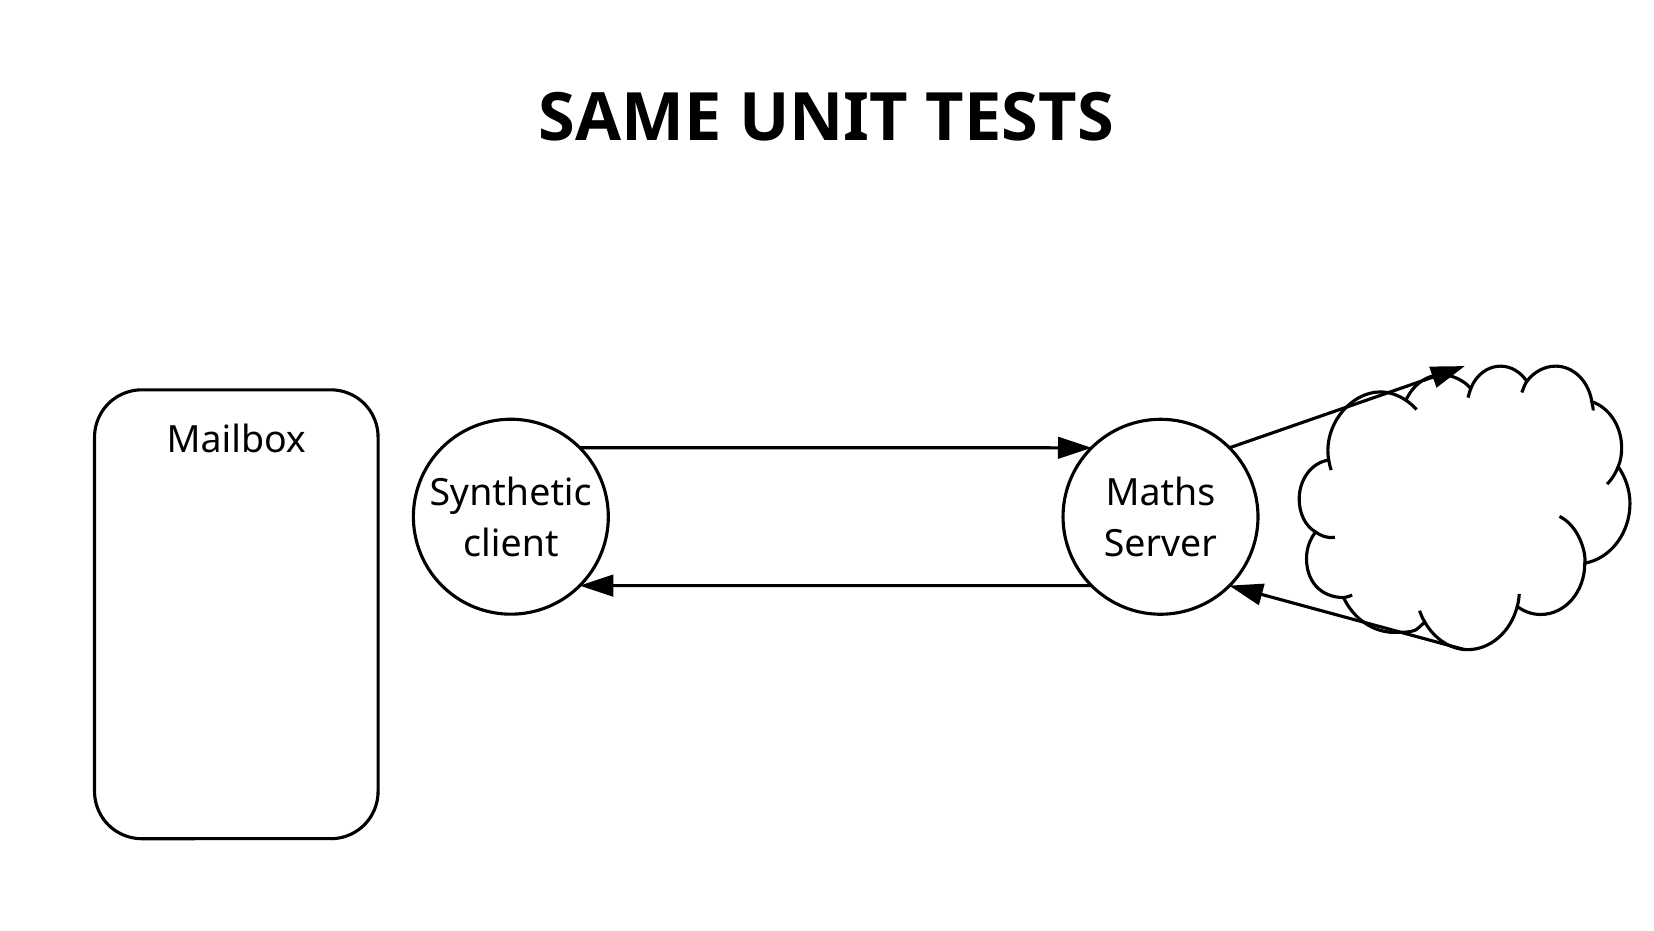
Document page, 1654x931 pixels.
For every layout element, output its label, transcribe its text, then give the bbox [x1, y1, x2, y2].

title SAME UNIT TESTS [82, 36, 1571, 193]
text_box [1299, 366, 1630, 650]
text_box [1369, 626, 1393, 633]
text_box Synthetic client [413, 419, 609, 615]
text_box [1351, 391, 1383, 403]
text_box Maths Server [1063, 419, 1258, 615]
text_box Mailbox [94, 389, 379, 839]
